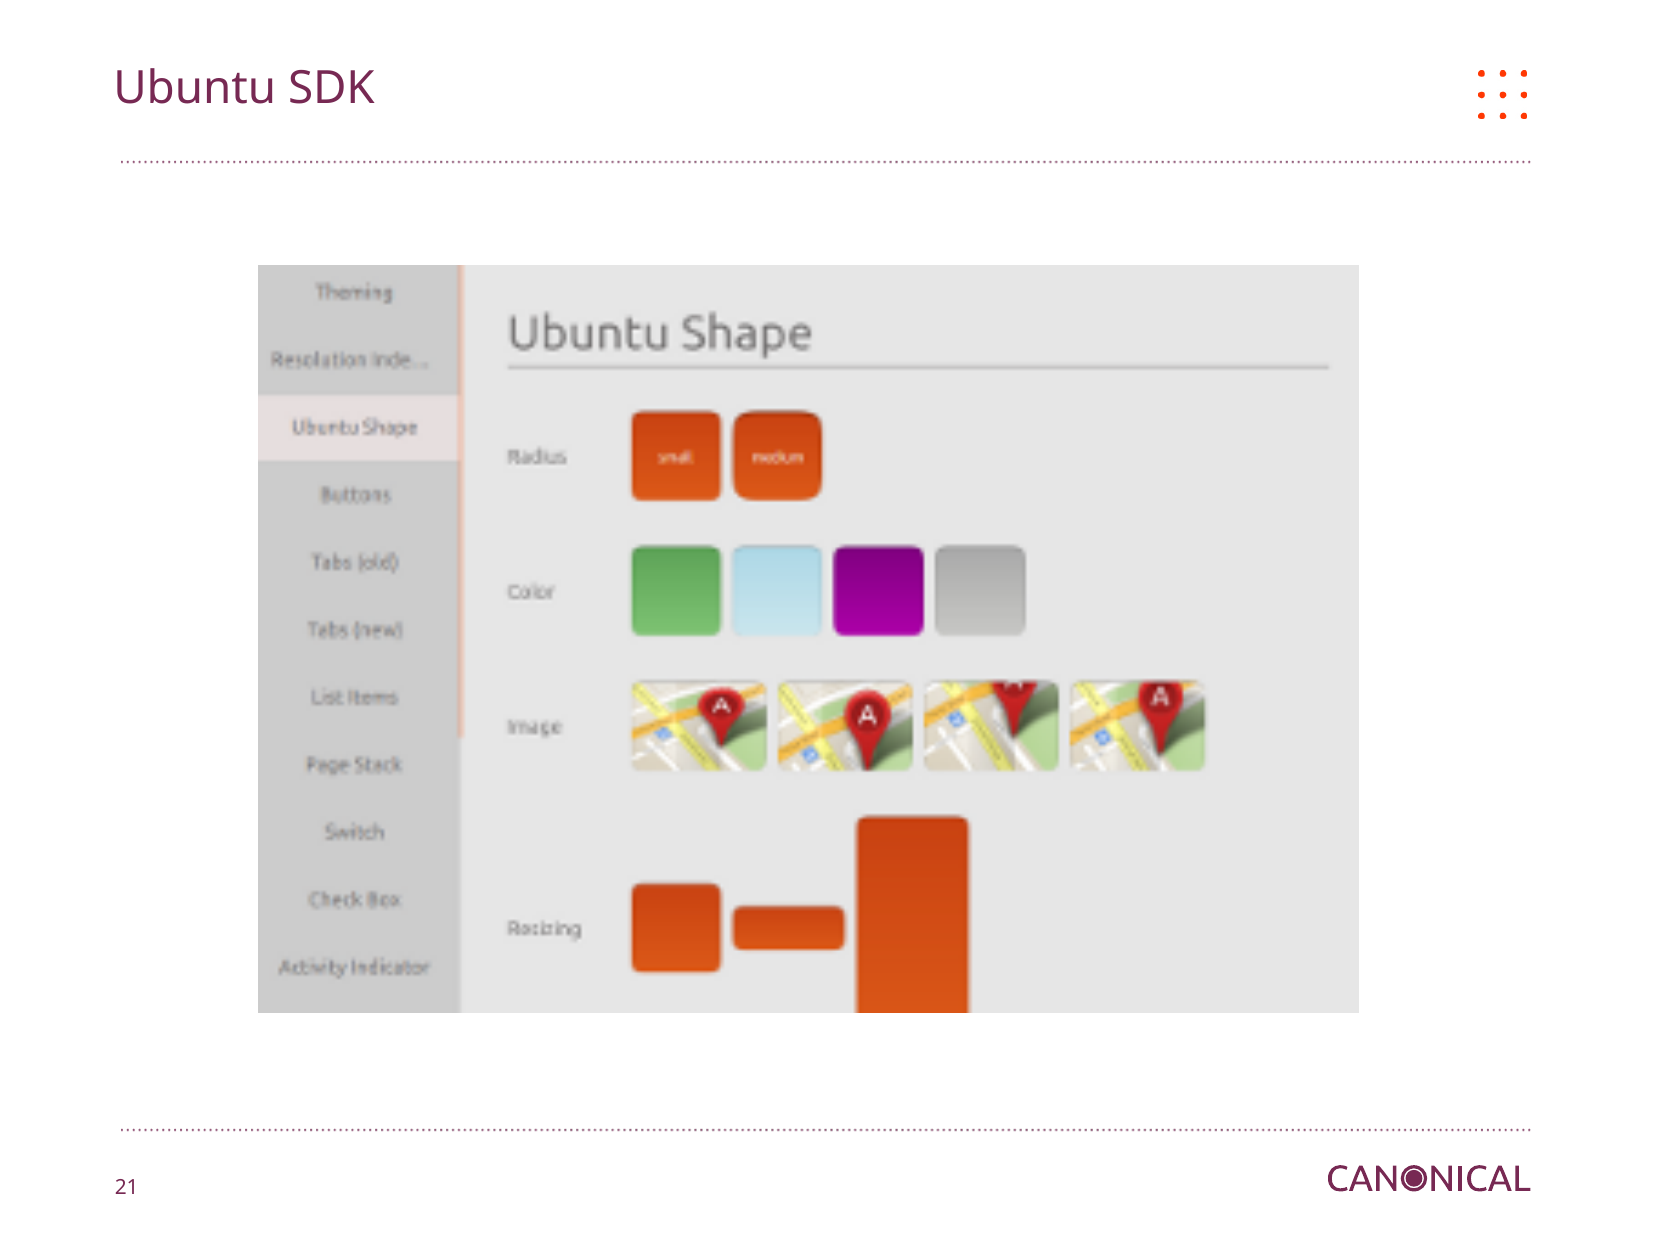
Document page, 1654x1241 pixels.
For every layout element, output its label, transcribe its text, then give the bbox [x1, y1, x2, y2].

picture [1478, 70, 1527, 119]
picture [258, 265, 1359, 1013]
picture [111, 159, 1533, 166]
picture [111, 1127, 1533, 1134]
title Ubuntu SDK [113, 64, 1382, 107]
